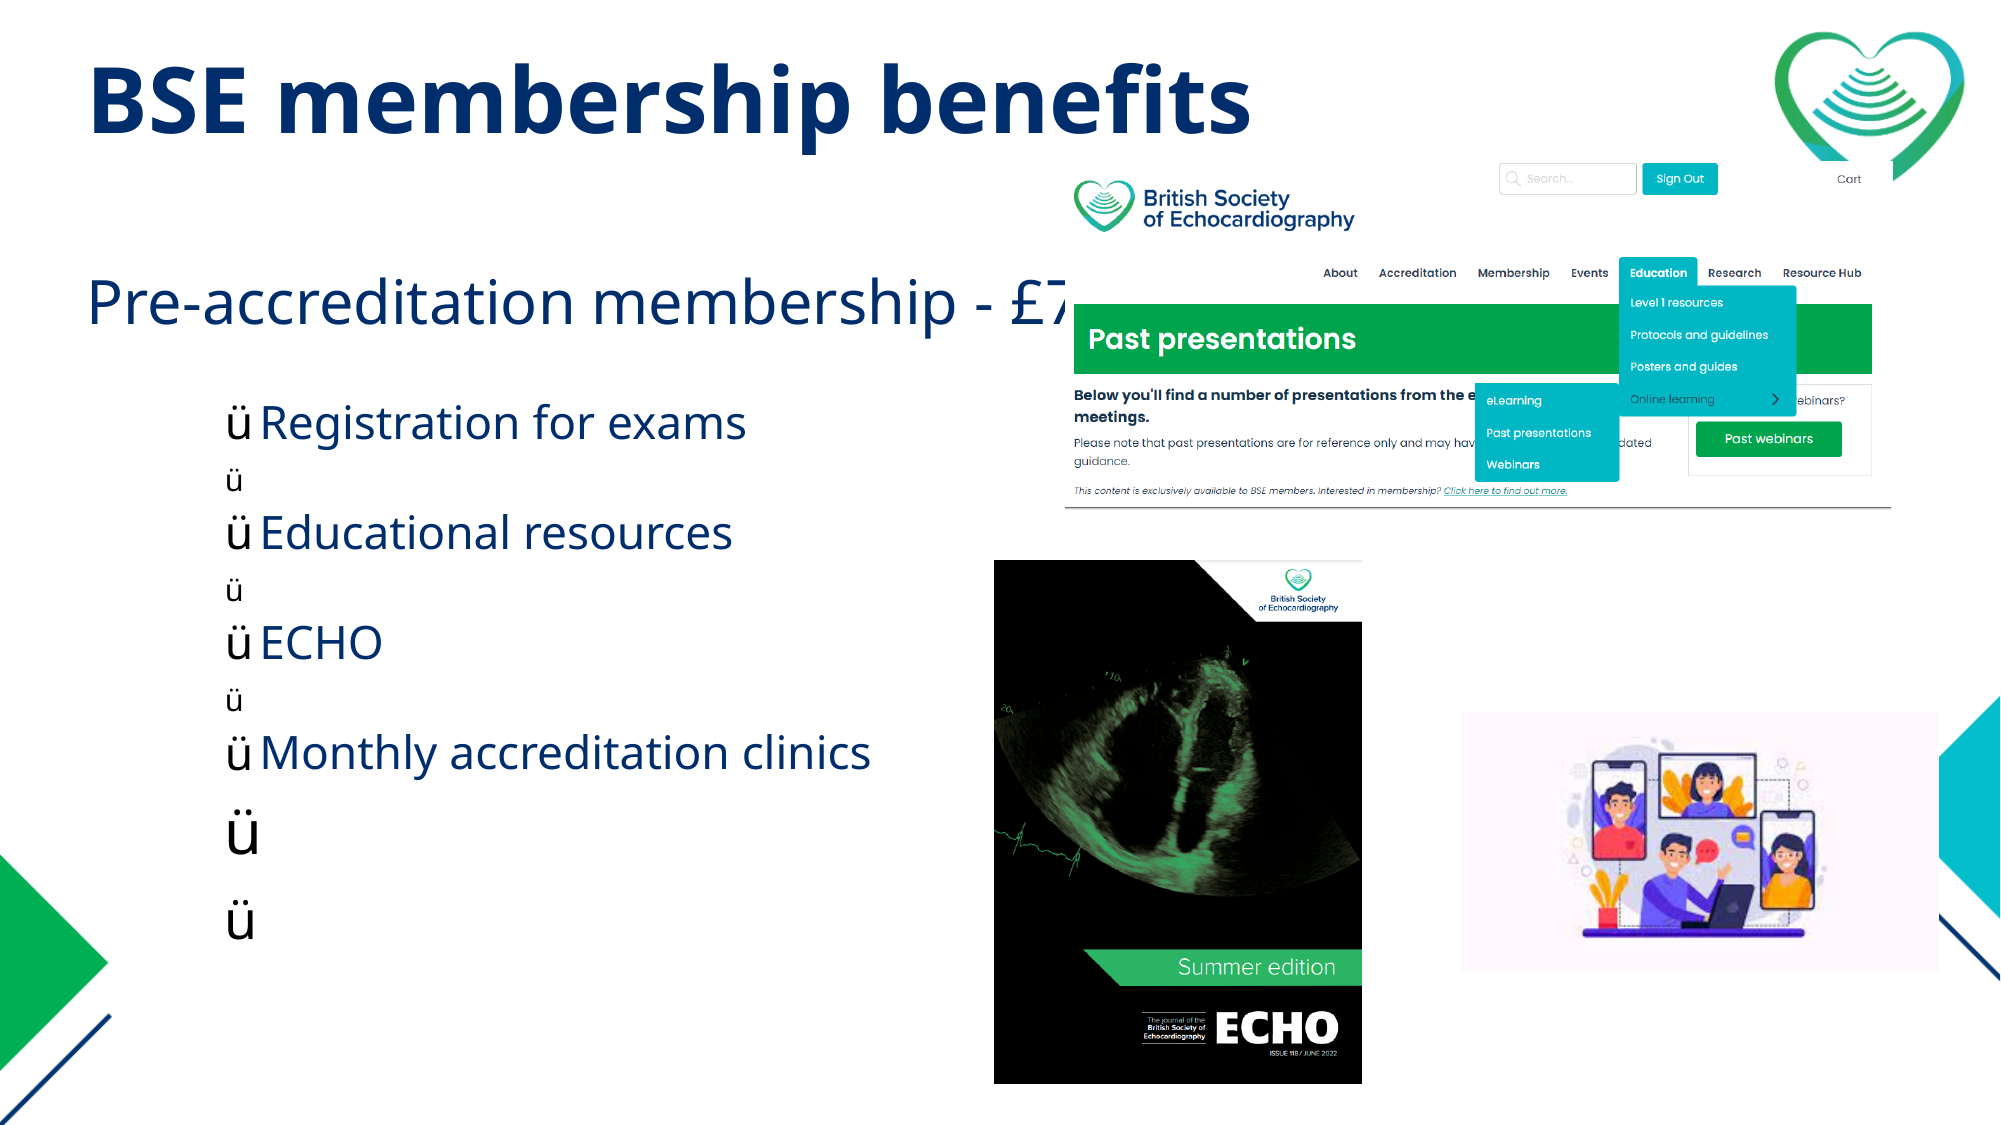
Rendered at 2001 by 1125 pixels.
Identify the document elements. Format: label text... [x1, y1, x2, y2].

picture [994, 560, 1362, 1084]
list Pre-accreditation membership - £72 Registration for exams Educational resources ECHO Monthly accreditation clinics [44, 402, 1041, 949]
picture [1065, 162, 1893, 507]
title BSE membership benefits [71, 46, 1797, 265]
picture [1461, 712, 1939, 971]
